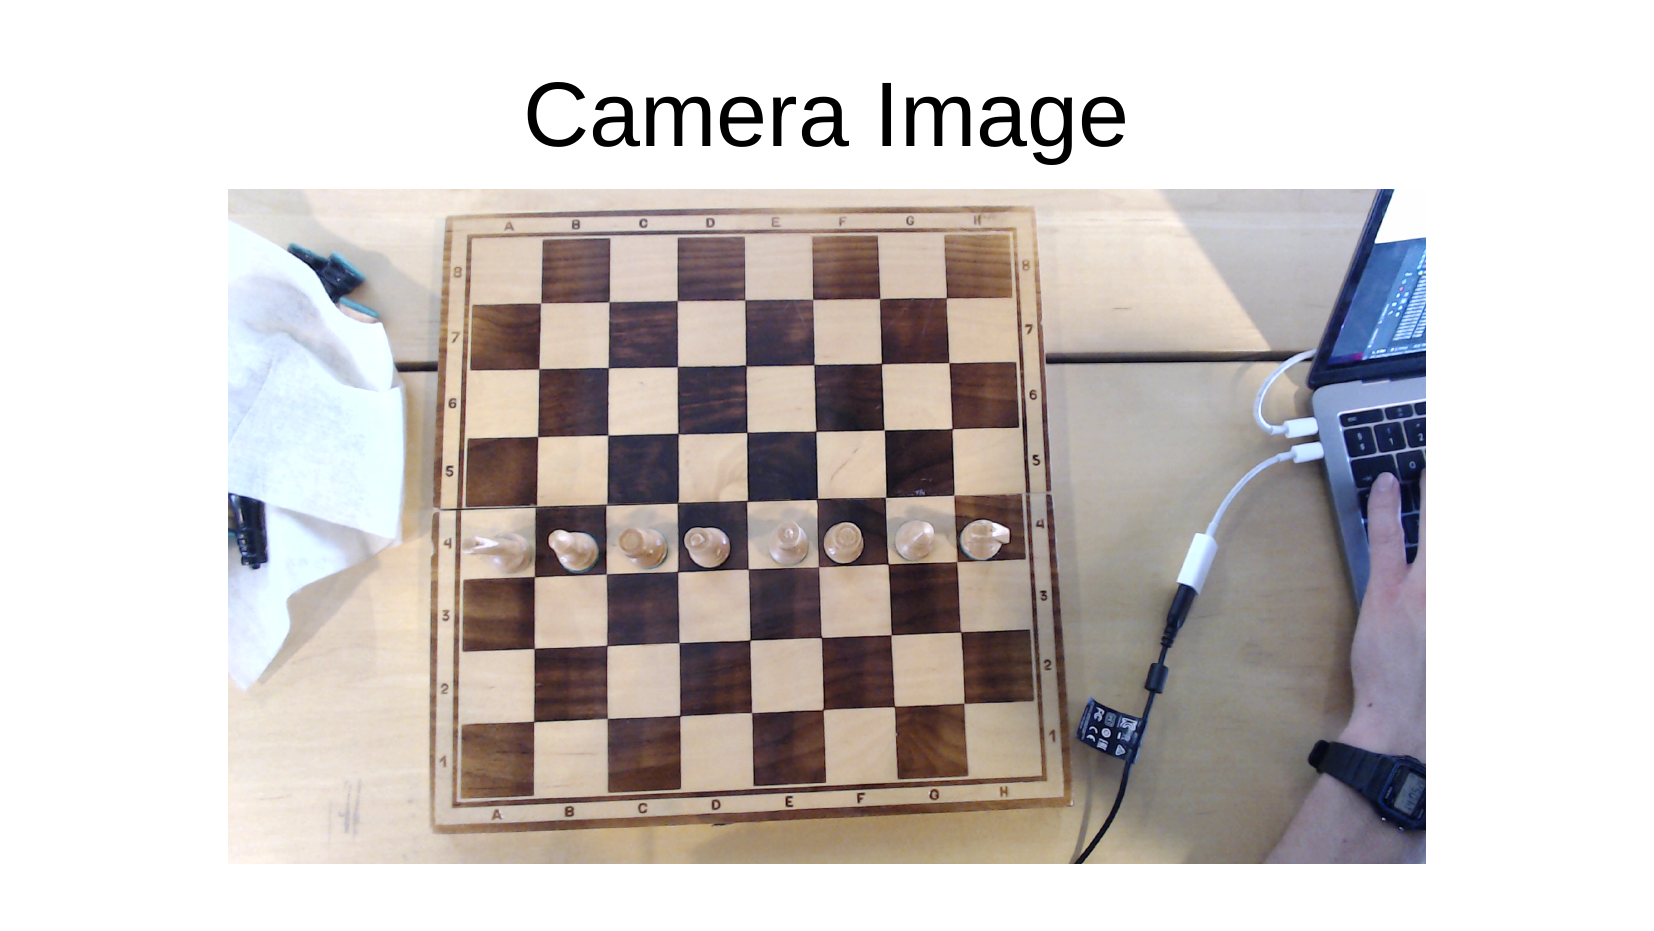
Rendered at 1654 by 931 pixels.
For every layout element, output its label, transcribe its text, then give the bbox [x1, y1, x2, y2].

title Camera Image [82, 37, 1571, 193]
picture [228, 189, 1426, 864]
